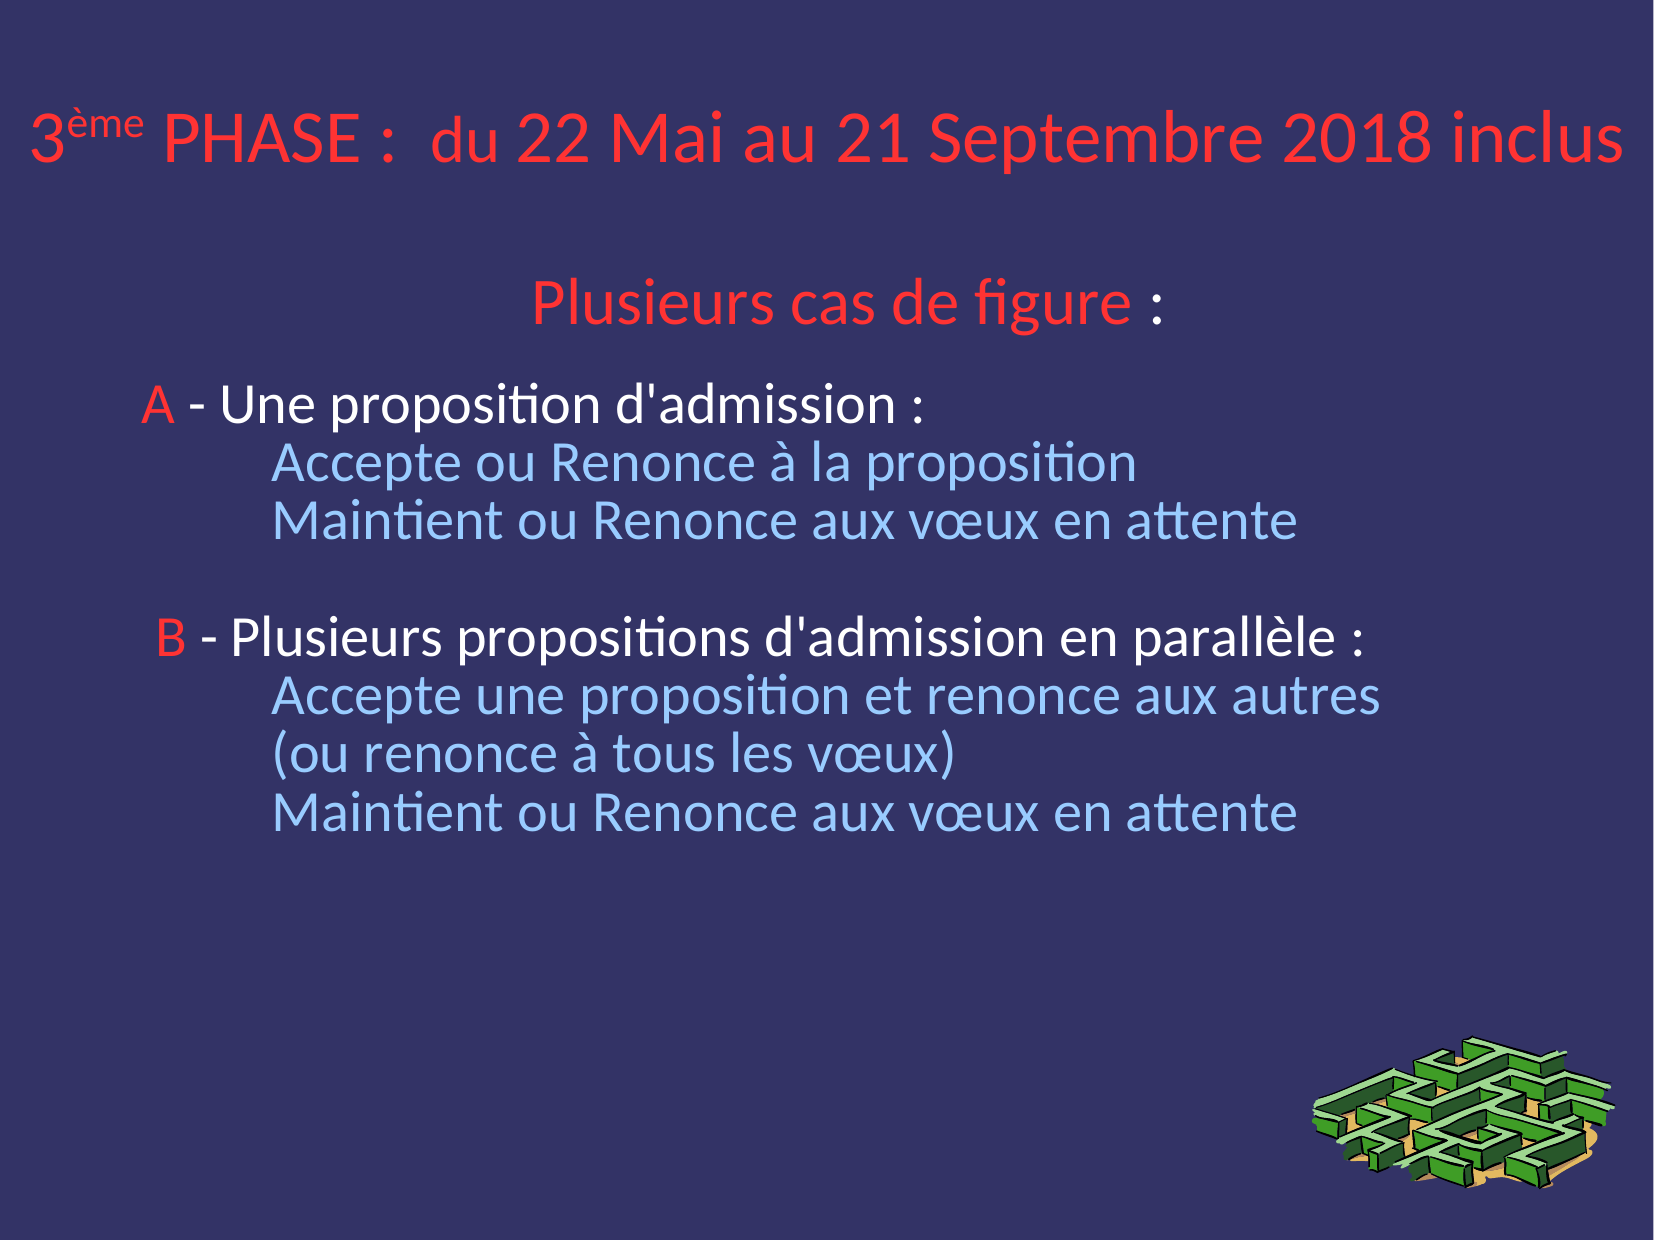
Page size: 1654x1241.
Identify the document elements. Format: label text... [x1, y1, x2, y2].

list Plusieurs cas de figure : A - Une proposition d'admission : Accepte ou Renonce à la proposition Maintient ou Renonce aux vœux en attente B - Plusieurs propositions d'admission en parallèle : Accepte une proposition et renonce aux autres (ou renonce à tous les vœux) Maintient ou Renonce aux vœux en attente [59, 274, 1571, 1241]
text_box 3ème PHASE : du 22 Mai au 21 Septembre 2018 inclus [28, 97, 1654, 189]
